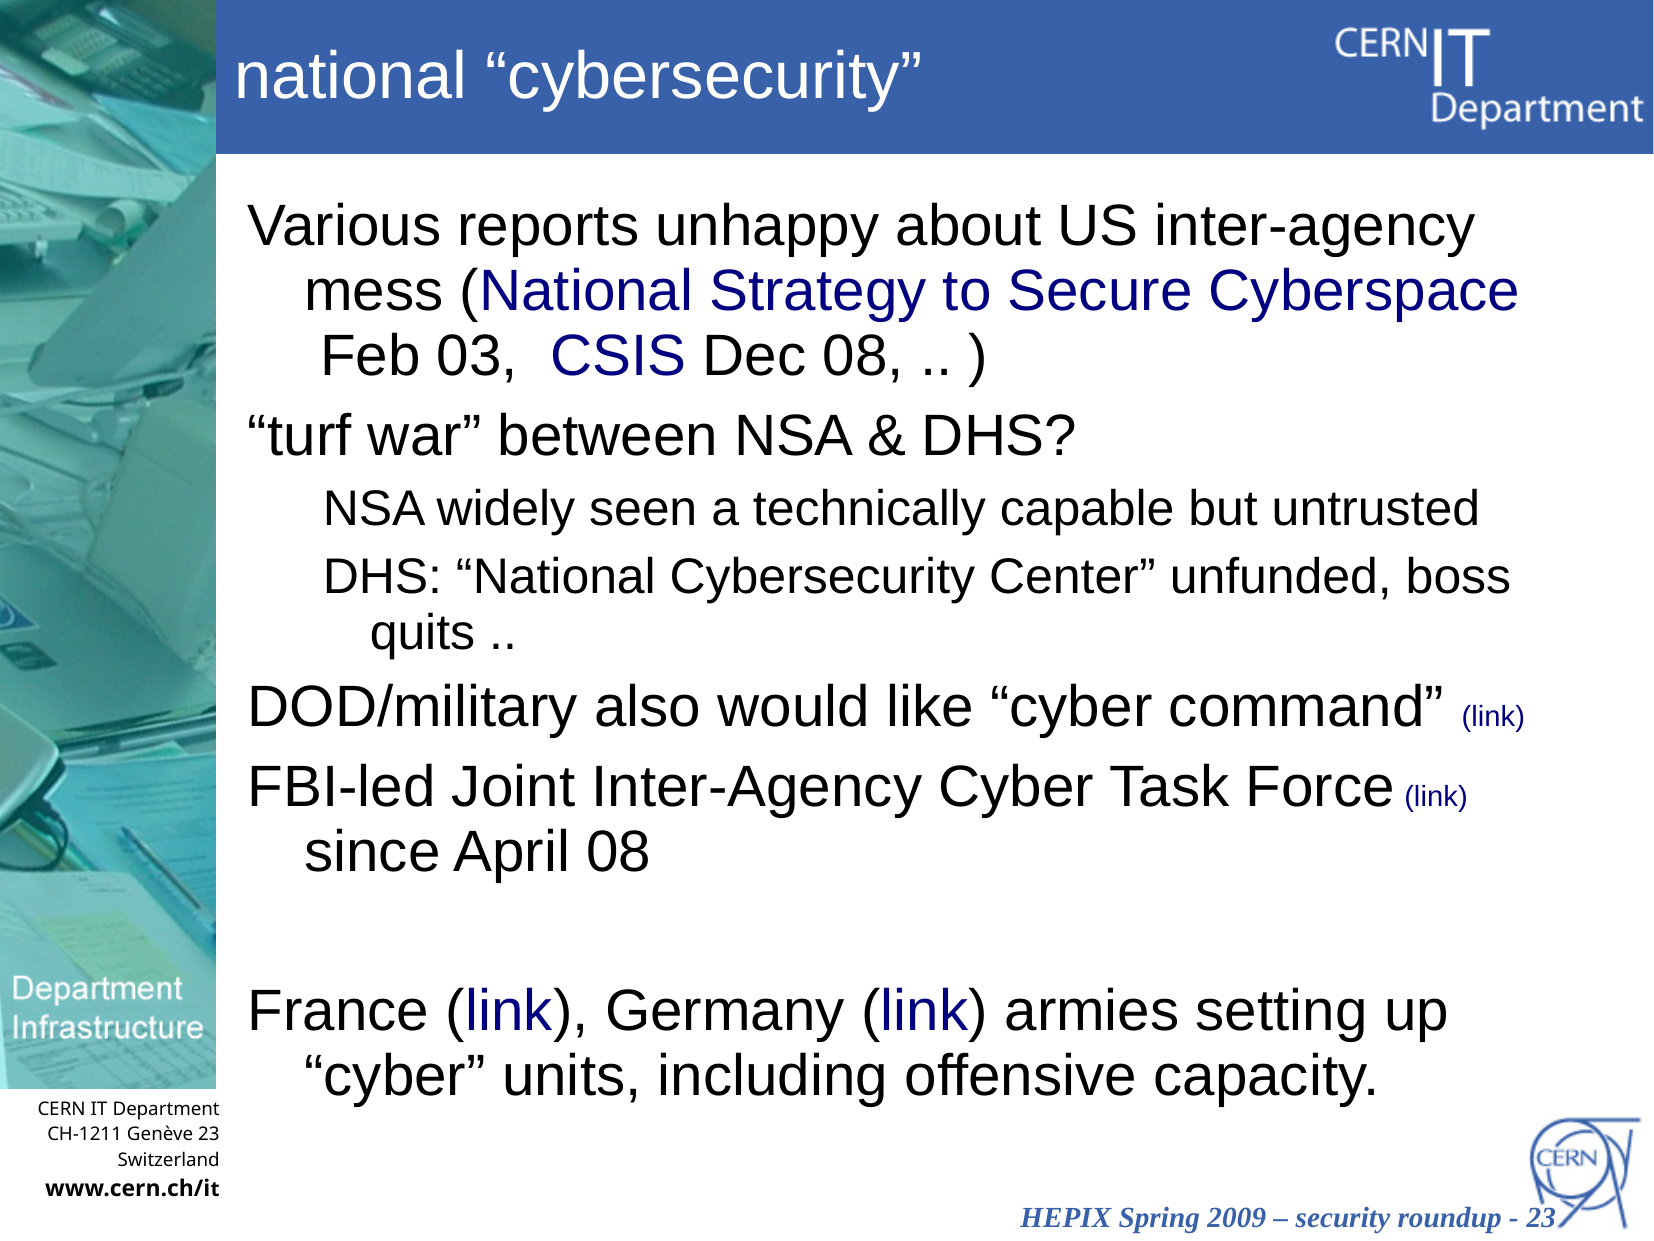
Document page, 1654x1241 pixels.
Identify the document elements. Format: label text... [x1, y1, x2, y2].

picture [1529, 1116, 1642, 1229]
picture [216, 0, 1654, 154]
picture [1529, 1209, 1536, 1222]
title national “cybersecurity” [234, 7, 1241, 143]
list Various reports unhappy about US inter-agency mess (National Strategy to Secure Cyberspace Feb 03, CSIS Dec 08, .. ) “turf war” between NSA & DHS? NSA widely seen a technically capable but untrusted DHS: “National Cybersecurity Center” unfunded, boss quits .. DOD/military also would like “cyber command” (link) FBI-led Joint Inter-Agency Cyber Task Force (link) since April 08 France (link), Germany (link) armies setting up “cyber” units, including offensive capacity. [247, 192, 1613, 1148]
